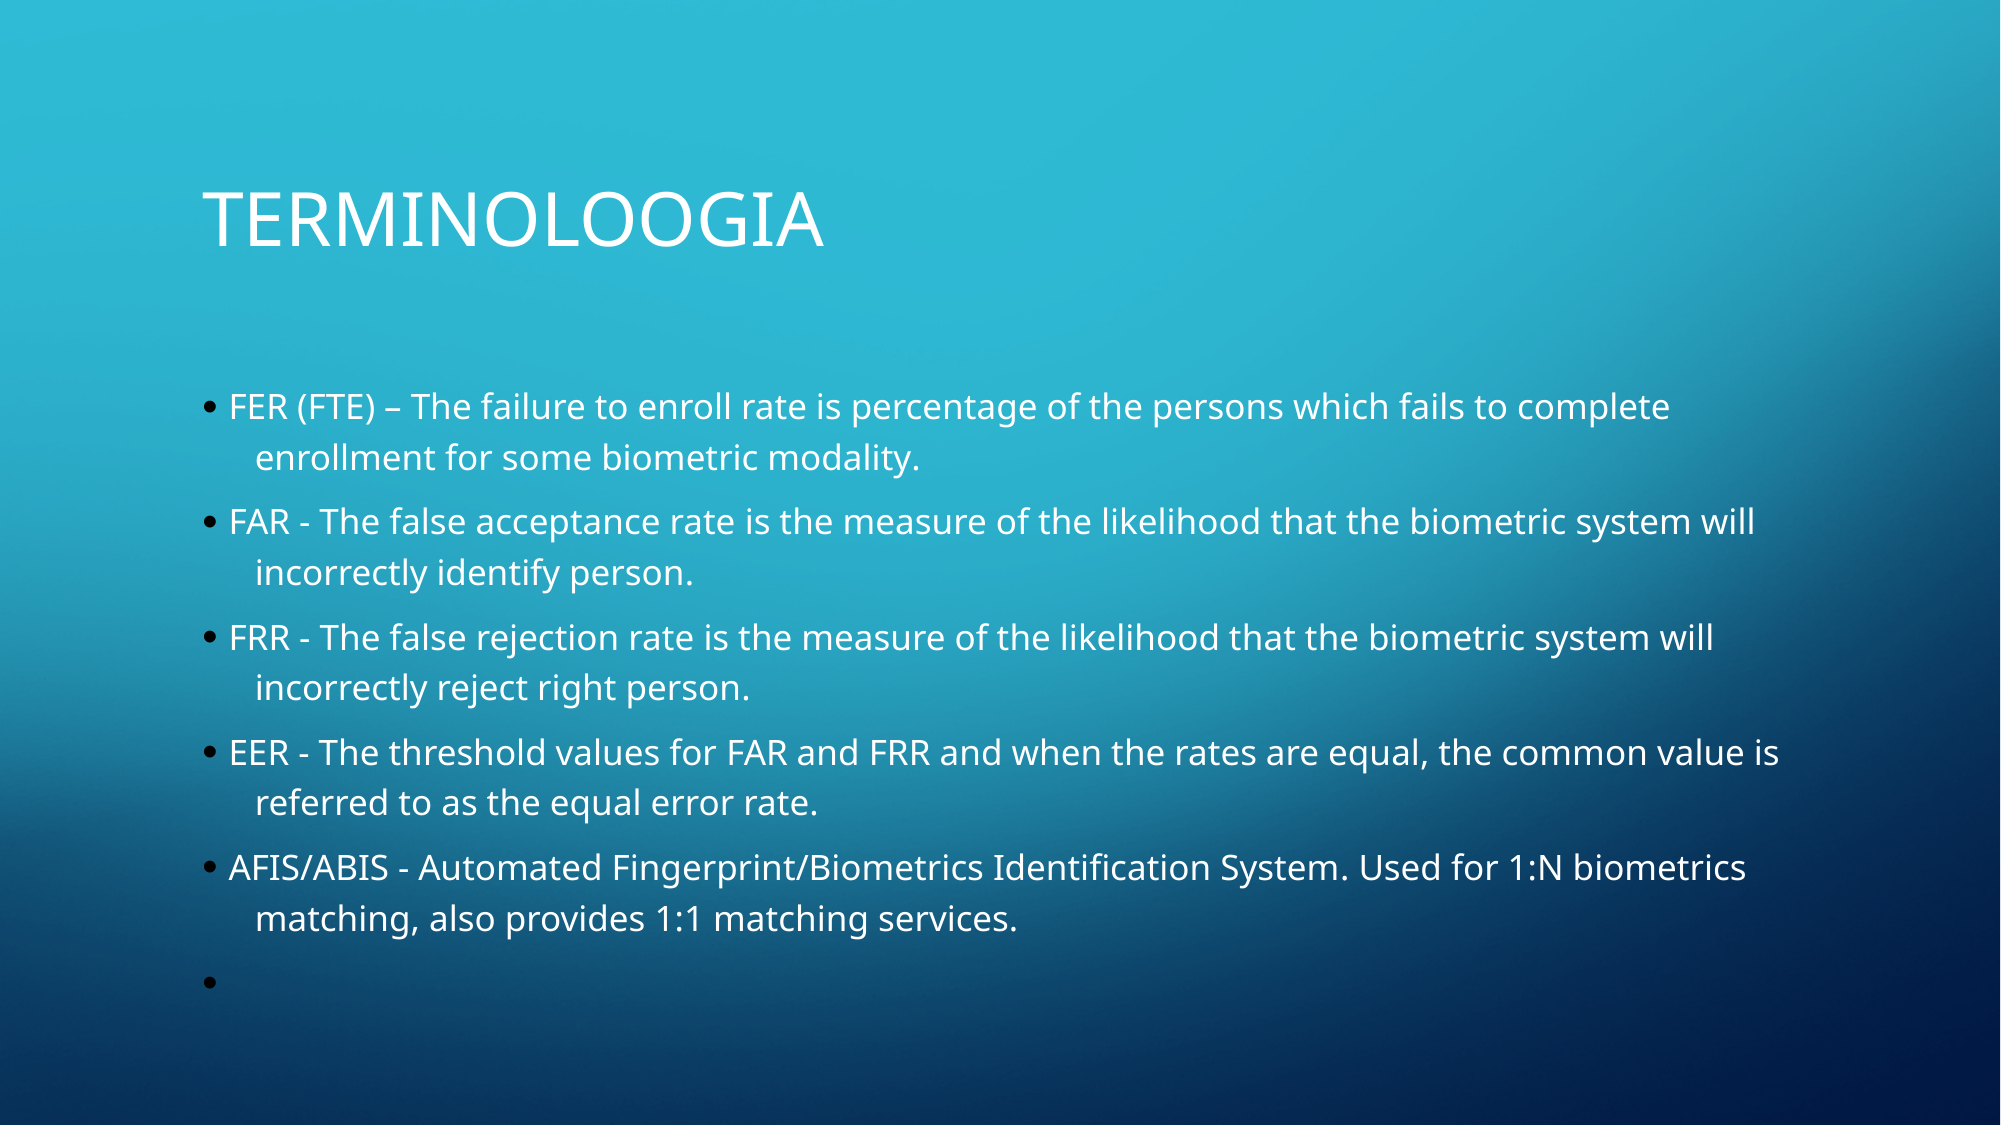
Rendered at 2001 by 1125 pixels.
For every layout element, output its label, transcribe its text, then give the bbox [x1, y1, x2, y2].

list FER (FTE) – The failure to enroll rate is percentage of the persons which fails to complete enrollment for some biometric modality. FAR - The false acceptance rate is the measure of the likelihood that the biometric system will incorrectly identify person. FRR - The false rejection rate is the measure of the likelihood that the biometric system will incorrectly reject right person. EER - The threshold values for FAR and FRR and when the rates are equal, the common value is referred to as the equal error rate. AFIS/ABIS - Automated Fingerprint/Biometrics Identification System. Used for 1:N biometrics matching, also provides 1:1 matching services. [187, 369, 1813, 951]
title TERMINOLoogia [187, 101, 1813, 344]
